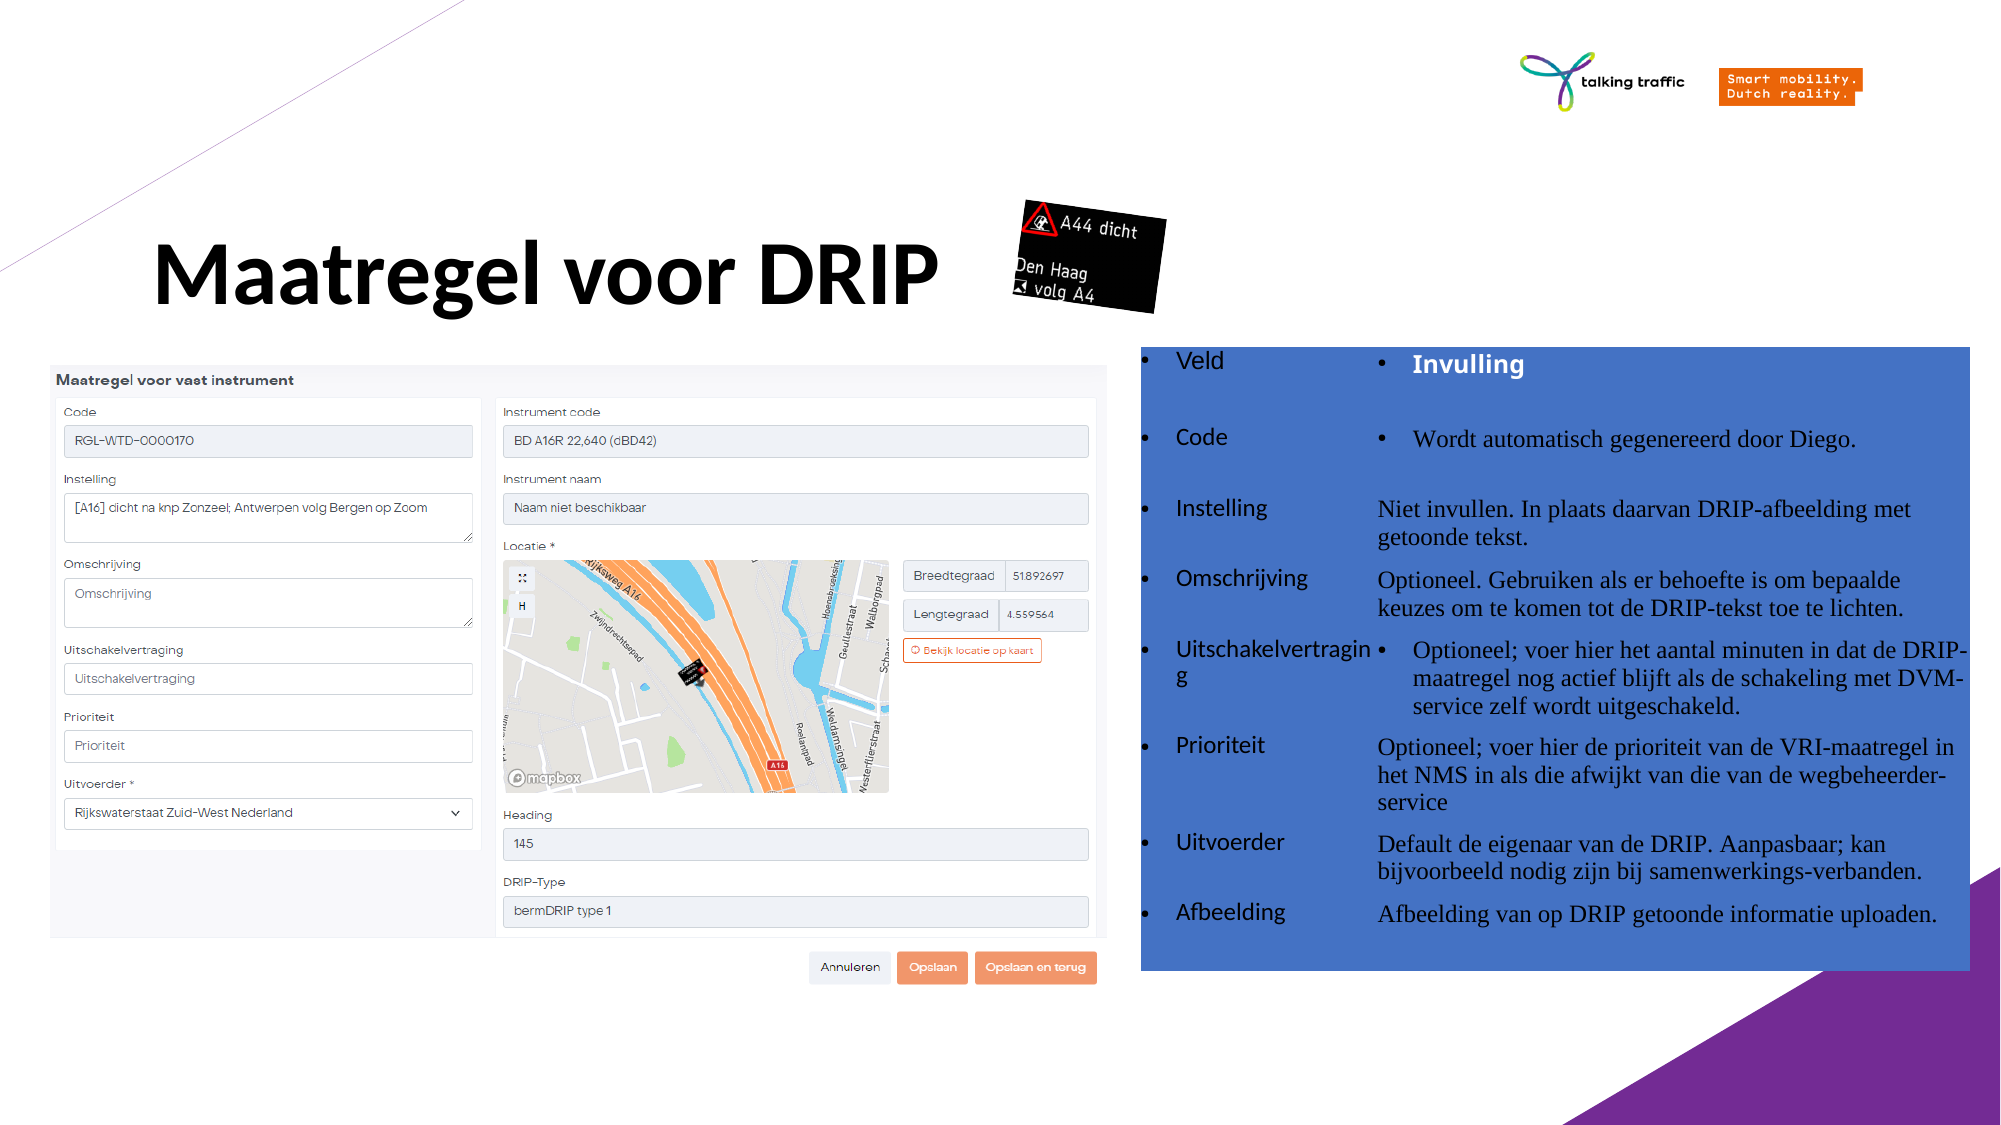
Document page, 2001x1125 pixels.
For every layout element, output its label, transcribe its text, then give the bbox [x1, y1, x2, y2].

picture [50, 365, 1107, 985]
table_cell Afbeelding van op DRIP getoonde informatie uploaden. [1377, 900, 1970, 971]
table_cell Optioneel; voer hier de prioriteit van de VRI-maatregel in het NMS in als die afwijkt van die van de wegbeheerder-service [1377, 733, 1970, 830]
table_header Veld [1141, 347, 1377, 425]
picture [1012, 199, 1167, 314]
table_cell Optioneel. Gebruiken als er behoefte is om bepaalde keuzes om te komen tot de DRIP-tekst toe te lichten. [1377, 566, 1970, 636]
table_cell Niet invullen. In plaats daarvan DRIP-afbeelding met getoonde tekst. [1377, 495, 1970, 566]
table_cell Uitvoerder [1141, 830, 1377, 900]
table_cell Wordt automatisch gegenereerd door Diego. [1377, 425, 1970, 495]
table_cell Prioriteit [1141, 733, 1377, 830]
table_cell Omschrijving [1141, 566, 1377, 636]
table_cell Afbeelding [1141, 900, 1377, 971]
table_cell Optioneel; voer hier het aantal minuten in dat de DRIP-maatregel nog actief blijft als de schakeling met DVM-service zelf wordt uitgeschakeld. [1377, 636, 1970, 733]
table_cell Uitschakelvertraging [1141, 636, 1377, 733]
table_cell Code [1141, 425, 1377, 495]
table_cell Instelling [1141, 495, 1377, 566]
table_cell Default de eigenaar van de DRIP. Aanpasbaar; kan bijvoorbeeld nodig zijn bij samenwerkings-verbanden. [1377, 830, 1970, 900]
table_header Invulling [1377, 347, 1970, 425]
text_box 62 [1412, 1042, 1863, 1103]
title Maatregel voor DRIP [137, 165, 1863, 332]
